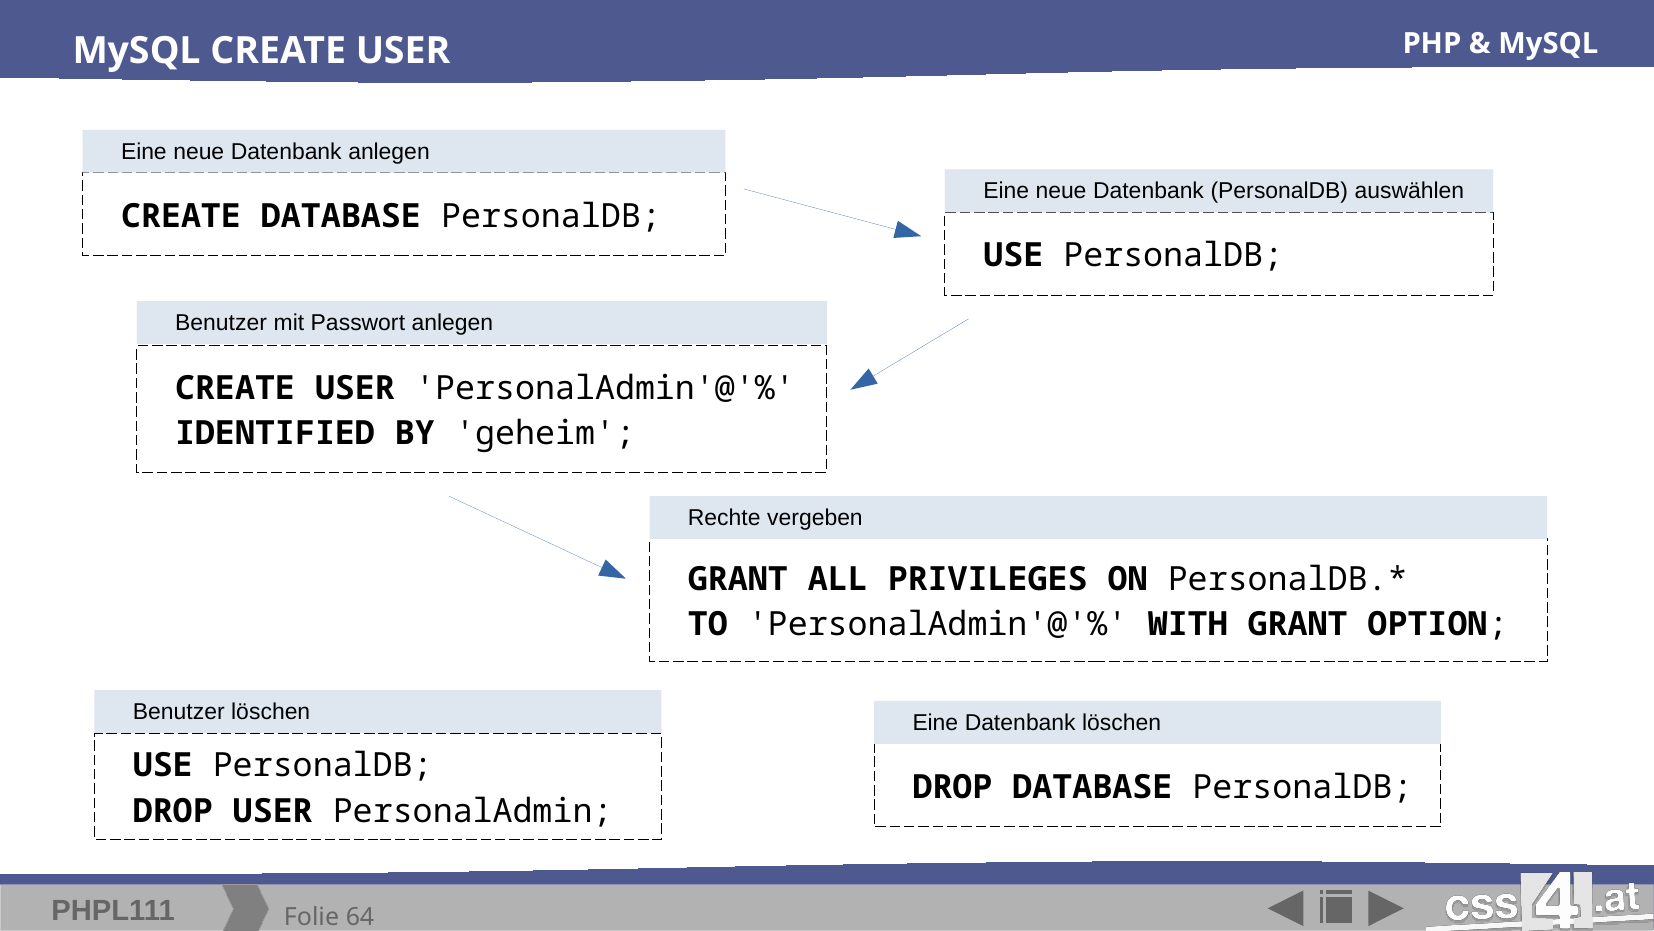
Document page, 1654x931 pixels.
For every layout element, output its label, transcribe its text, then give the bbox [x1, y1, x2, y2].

text_box [0, 0, 1654, 83]
text_box Rechte vergeben [649, 496, 1548, 539]
text_box CREATE USER 'PersonalAdmin'@'%' IDENTIFIED BY 'geheim'; [136, 345, 827, 473]
text_box Benutzer löschen [94, 690, 662, 733]
picture [1426, 872, 1654, 931]
text_box DROP DATABASE PersonalDB; [874, 744, 1441, 827]
text_box Eine Datenbank löschen [874, 700, 1441, 744]
text_box CREATE DATABASE PersonalDB; [82, 173, 726, 256]
text_box Folie <Foliennummer> [269, 891, 542, 931]
text_box USE PersonalDB; [944, 213, 1494, 296]
text_box PHP & MySQL [1387, 15, 1619, 60]
text_box Benutzer mit Passwort anlegen [136, 301, 827, 344]
text_box PHPL111 [36, 886, 209, 931]
text_box GRANT ALL PRIVILEGES ON PersonalDB.* TO 'PersonalAdmin'@'%' WITH GRANT OPTION; [649, 539, 1548, 662]
text_box [0, 861, 1654, 931]
text_box Eine neue Datenbank (PersonalDB) auswählen [944, 169, 1494, 213]
text_box Eine neue Datenbank anlegen [82, 129, 726, 173]
text_box USE PersonalDB; DROP USER PersonalAdmin; [94, 734, 662, 839]
text_box MySQL CREATE USER [57, 16, 500, 69]
